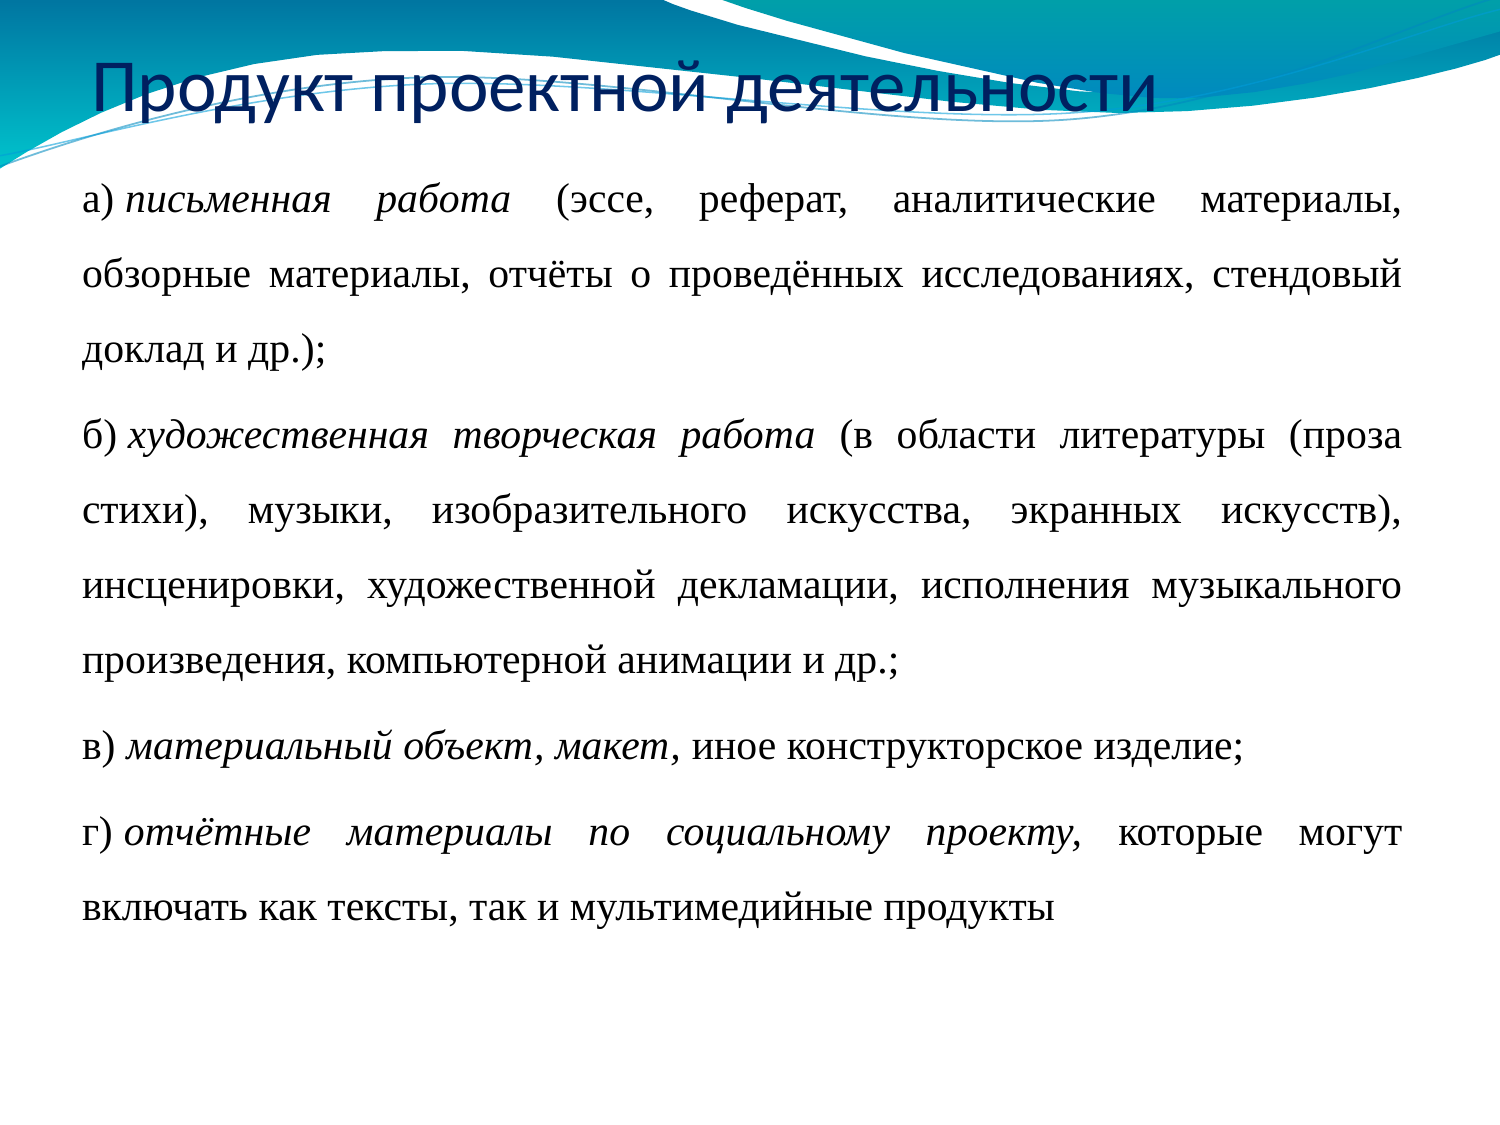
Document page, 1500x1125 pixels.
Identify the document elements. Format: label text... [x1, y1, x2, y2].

list а) письменная работа (эссе, реферат, аналитические материалы, обзорные материалы, отчёты о проведённых исследованиях, стендовый доклад и др.); б) художественная творческая работа (в области литературы (проза стихи), музыки, изобразительного искусства, экранных искусств), инсценировки, художественной декламации, исполнения музыкального произведения, компьютерной анимации и др.; в) материальный объект, макет, иное конструкторское изделие; г) отчётные материалы по социальному проекту, которые могут включать как тексты, так и мультимедийные продукты [67, 100, 1418, 1034]
title Продукт проектной деятельности [53, 0, 1404, 140]
